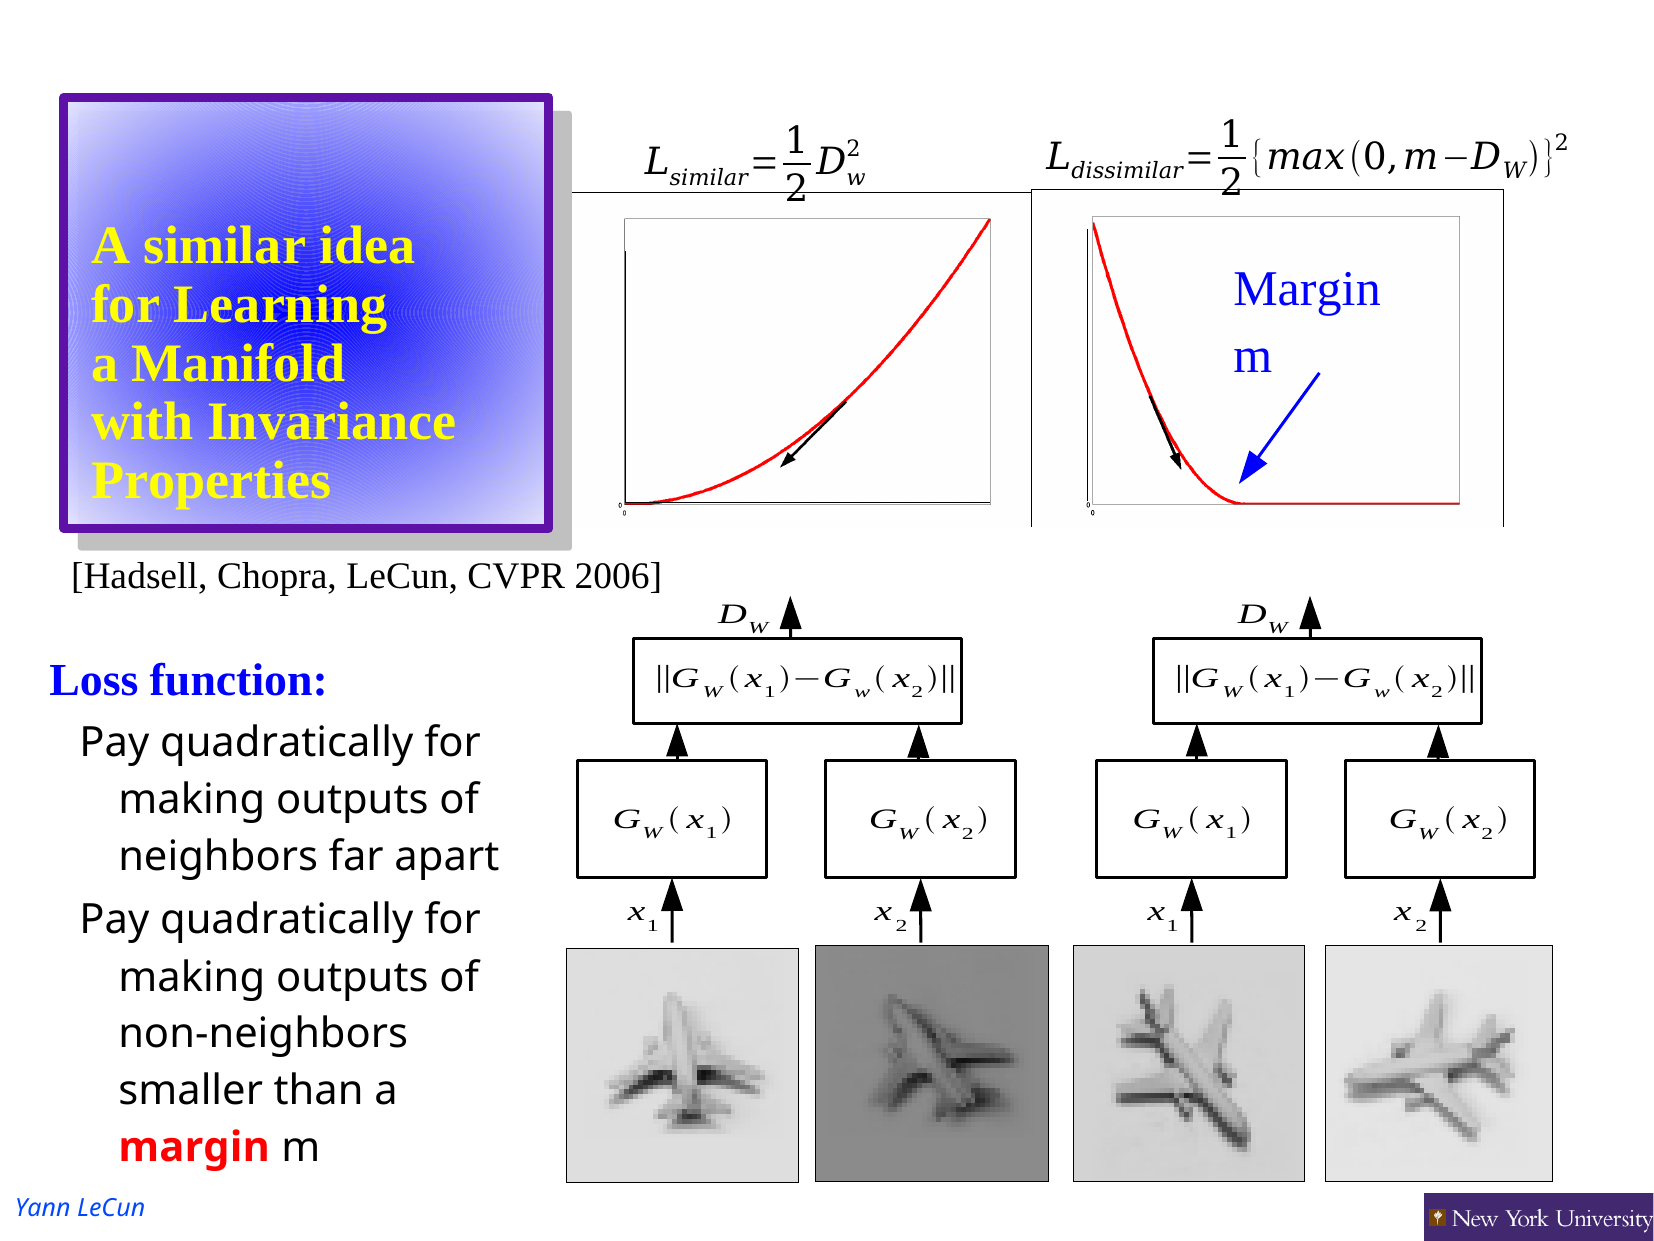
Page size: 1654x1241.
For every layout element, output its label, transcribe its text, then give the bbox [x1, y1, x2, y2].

chart [1123, 797, 1259, 845]
chart [617, 889, 668, 937]
chart [643, 655, 967, 703]
chart [638, 118, 872, 211]
title A similar idea for Learning a Manifold with Invariance Properties [63, 97, 549, 529]
chart [864, 889, 915, 937]
text_box Margin m [1233, 260, 1381, 412]
chart [1383, 889, 1435, 937]
picture [566, 948, 799, 1183]
picture [1073, 945, 1305, 1182]
chart [1227, 591, 1295, 639]
picture [1424, 1193, 1654, 1241]
text_box [Hadsell, Chopra, LeCun, CVPR 2006] [71, 555, 663, 608]
chart [860, 797, 997, 845]
list Loss function: Pay quadratically for making outputs of neighbors far apart Pay quadratically for making outputs of non-neighbors smaller than a margin m [49, 654, 521, 1187]
chart [1163, 655, 1486, 703]
picture [572, 189, 1504, 527]
chart [1039, 112, 1575, 205]
chart [707, 591, 776, 639]
chart [1380, 797, 1517, 845]
chart [1137, 889, 1188, 937]
picture [1325, 945, 1553, 1182]
picture [815, 945, 1049, 1182]
chart [604, 797, 740, 845]
text_box [546, 527, 1536, 580]
